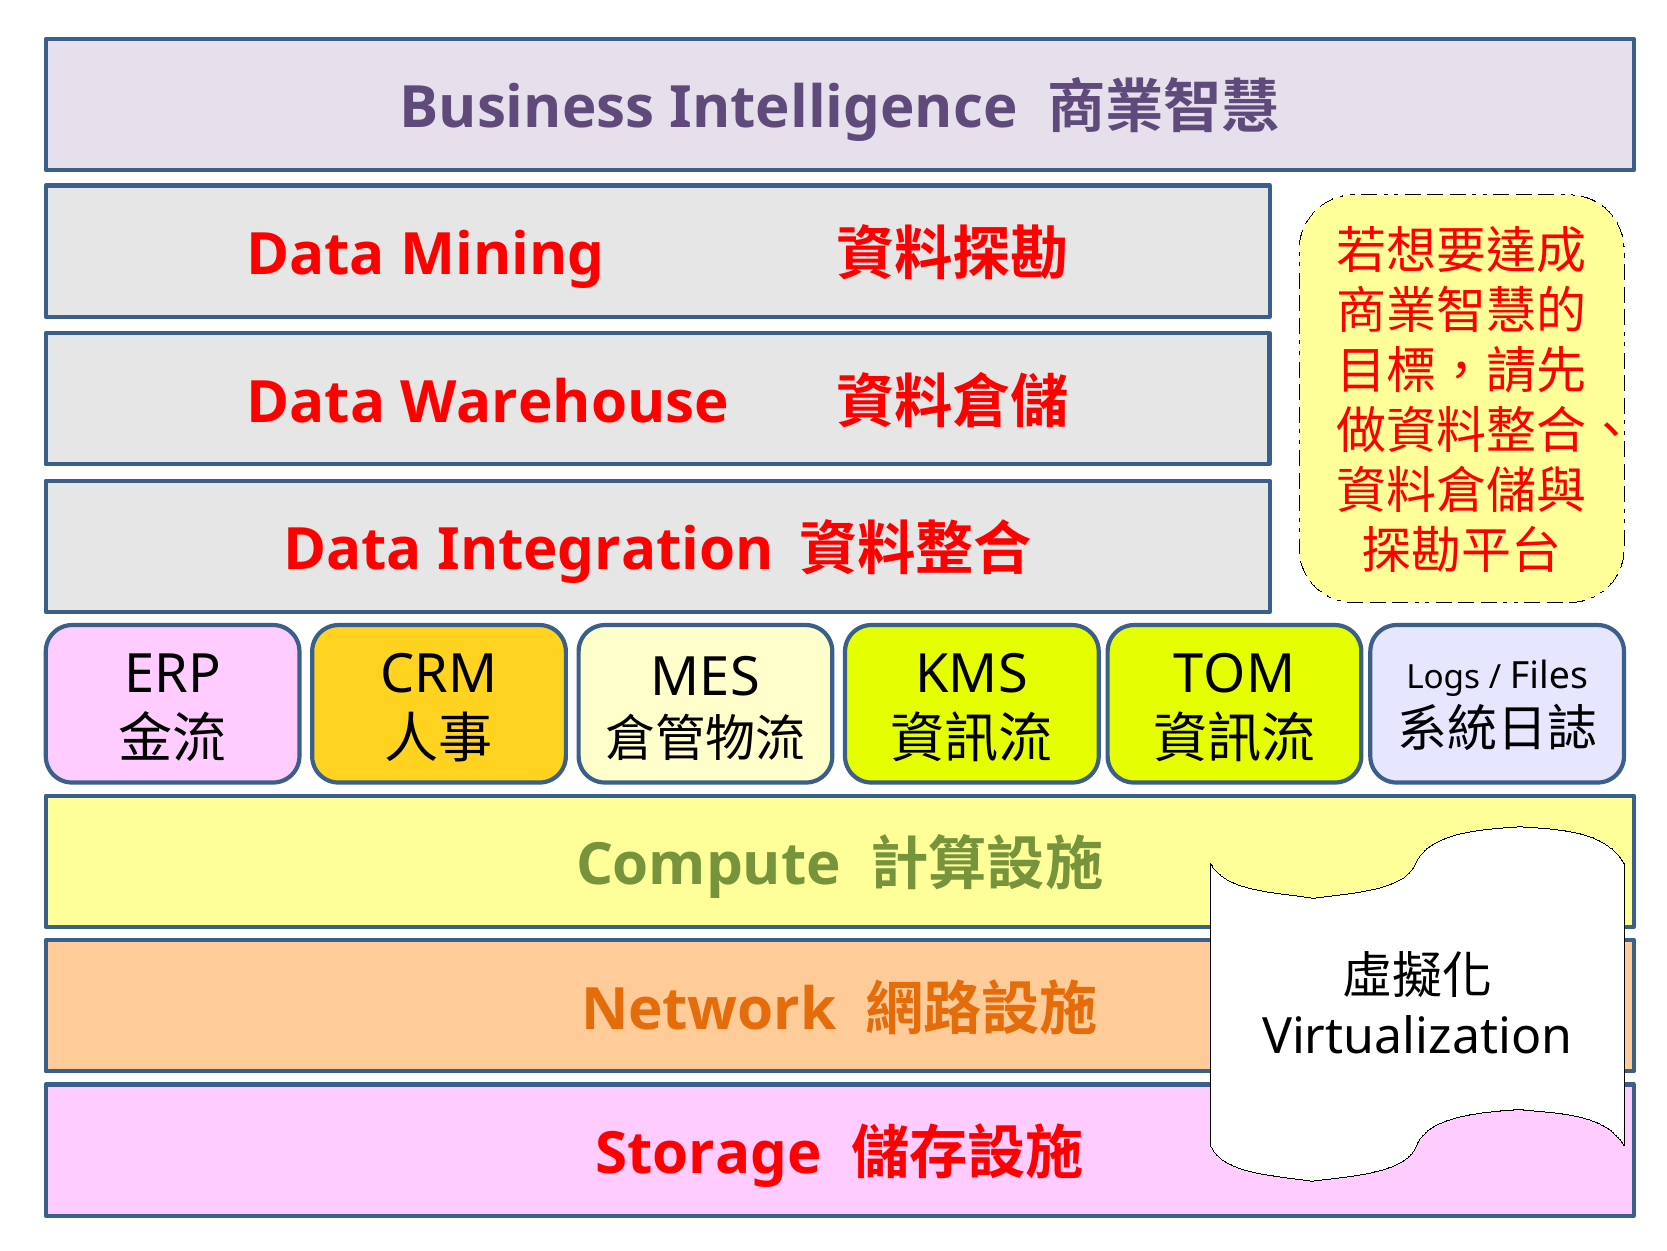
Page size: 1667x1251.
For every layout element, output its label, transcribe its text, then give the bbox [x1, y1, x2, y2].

text_box Compute 計算設施 [45, 795, 1634, 927]
text_box Storage 儲存設施 [45, 1084, 1634, 1216]
text_box ERP 金流 [45, 625, 300, 783]
text_box Data Warehouse 資料倉儲 [45, 333, 1270, 465]
text_box Business Intelligence 商業智慧 [45, 38, 1634, 171]
text_box TOM 資訊流 [1107, 625, 1362, 783]
text_box Logs / Files 系統日誌 [1370, 625, 1625, 783]
text_box Network 網路設施 [1625, 940, 1634, 1072]
text_box Data Mining 資料探勘 [45, 185, 1270, 317]
text_box Data Integration 資料整合 [45, 480, 1270, 612]
text_box KMS 資訊流 [845, 625, 1099, 783]
text_box CRM 人事 [312, 625, 566, 783]
text_box 若想要達成商業智慧的目標，請先做資料整合、資料倉儲與探勘平台 [1299, 194, 1625, 603]
text_box 虛擬化 Virtualization [1210, 826, 1625, 1182]
text_box Network 網路設施 [45, 940, 1210, 1072]
text_box MES 倉管物流 [578, 625, 833, 783]
